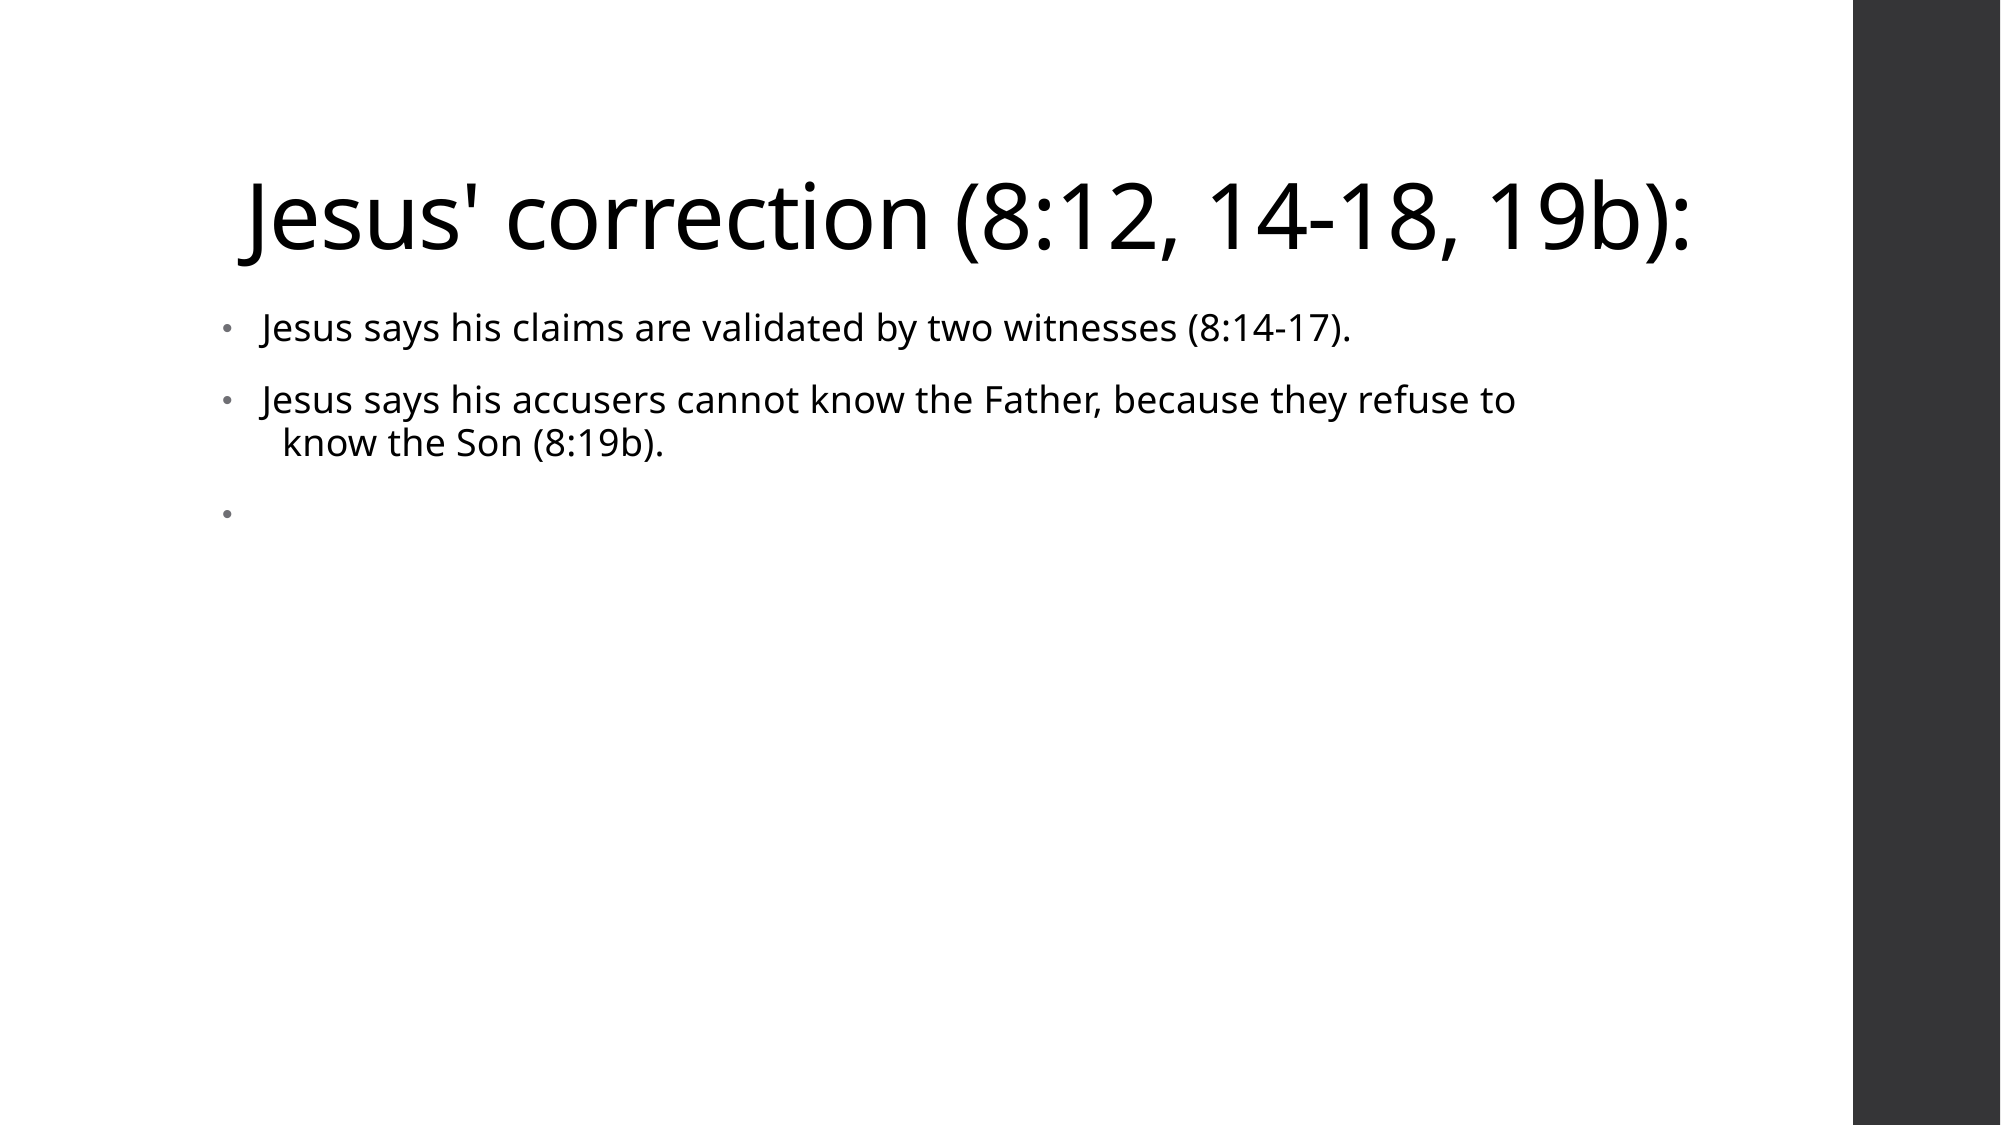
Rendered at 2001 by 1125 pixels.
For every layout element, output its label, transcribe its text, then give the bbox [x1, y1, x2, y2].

title Jesus' correction (8:12, 14-18, 19b): [206, 60, 1797, 278]
list Jesus says his claims are validated by two witnesses (8:14-17). Jesus says his accusers cannot know the Father, because they refuse to know the Son (8:19b). [206, 299, 1617, 1014]
